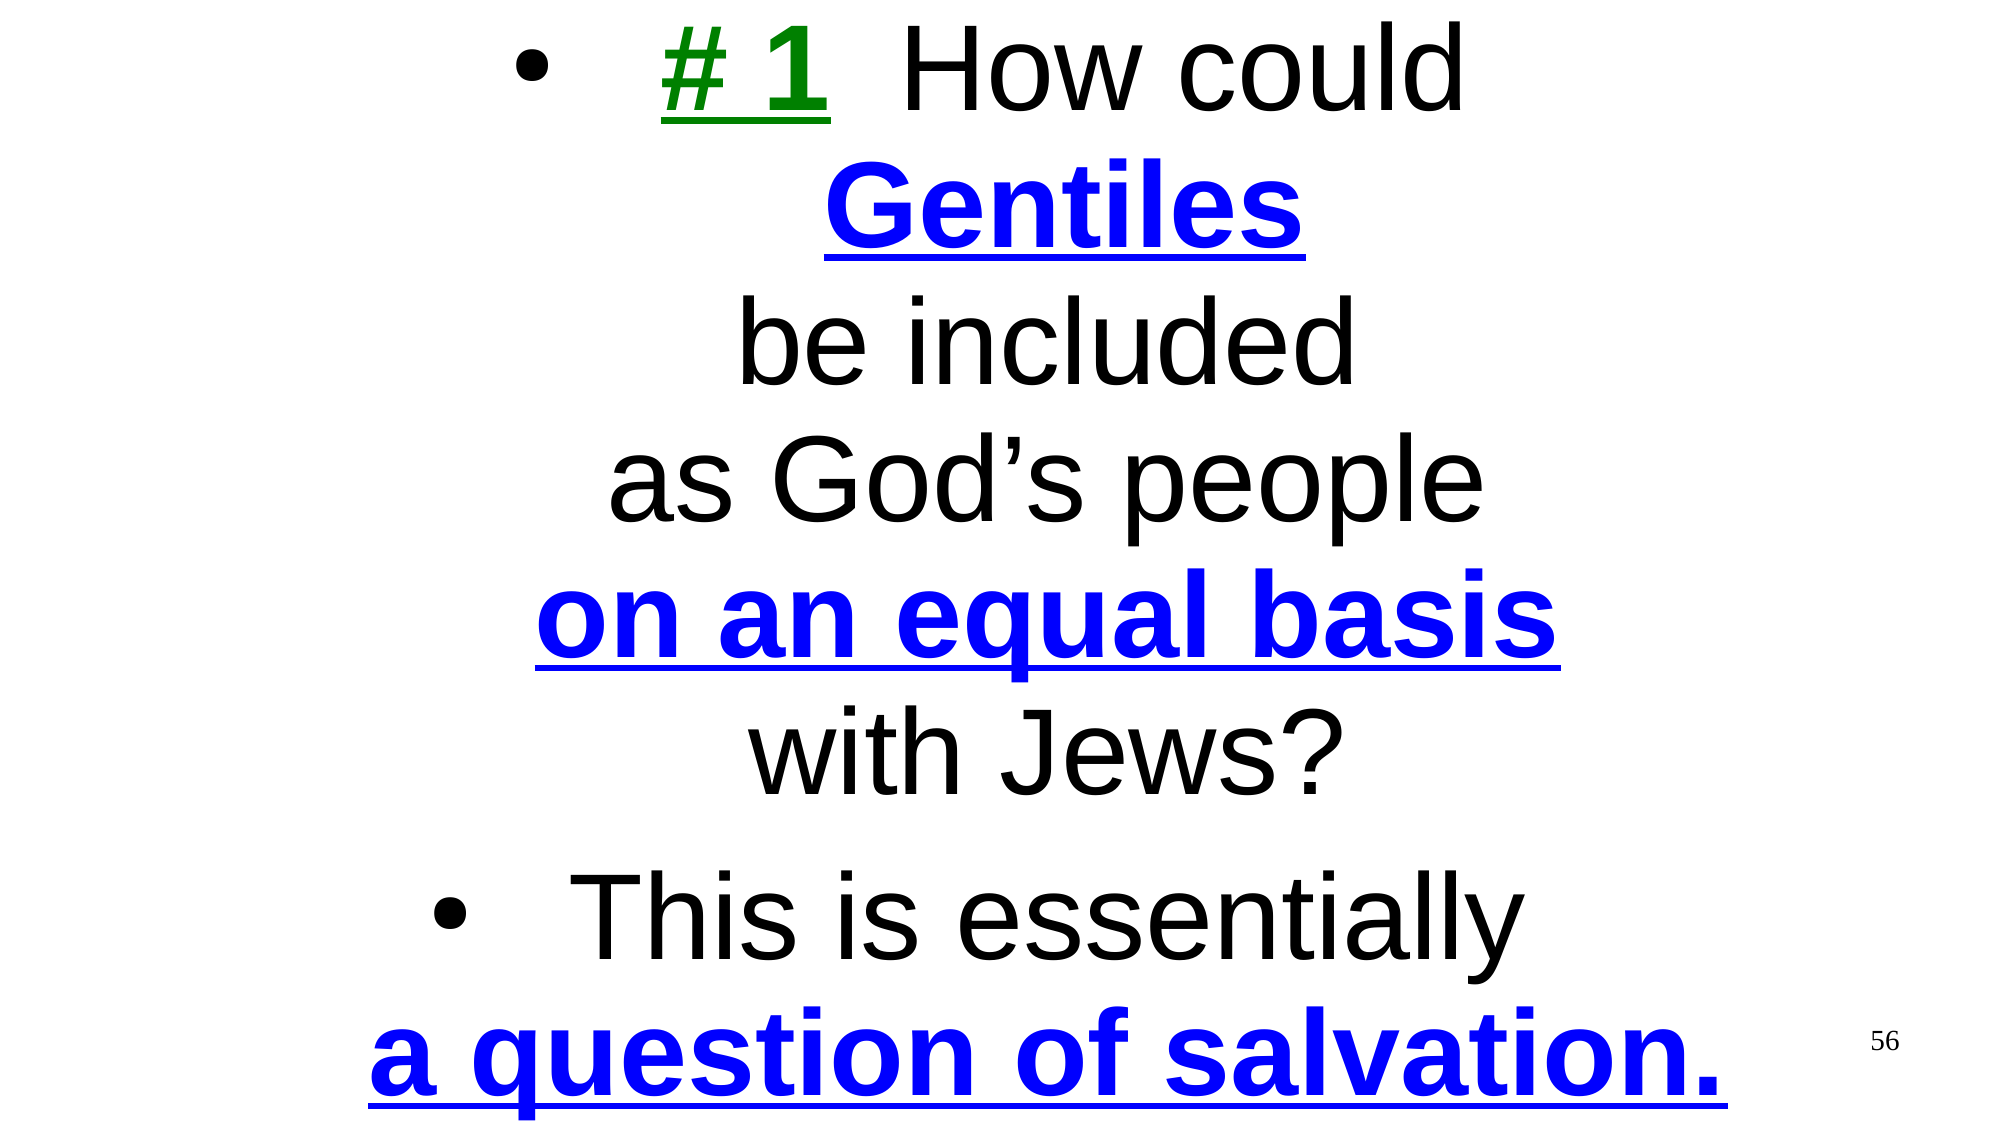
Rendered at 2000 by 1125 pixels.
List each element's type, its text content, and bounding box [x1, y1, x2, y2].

list # 1 How could Gentiles be included as God’s people on an equal basis with Jews? This is essentially a question of salvation. [0, 0, 1996, 1123]
